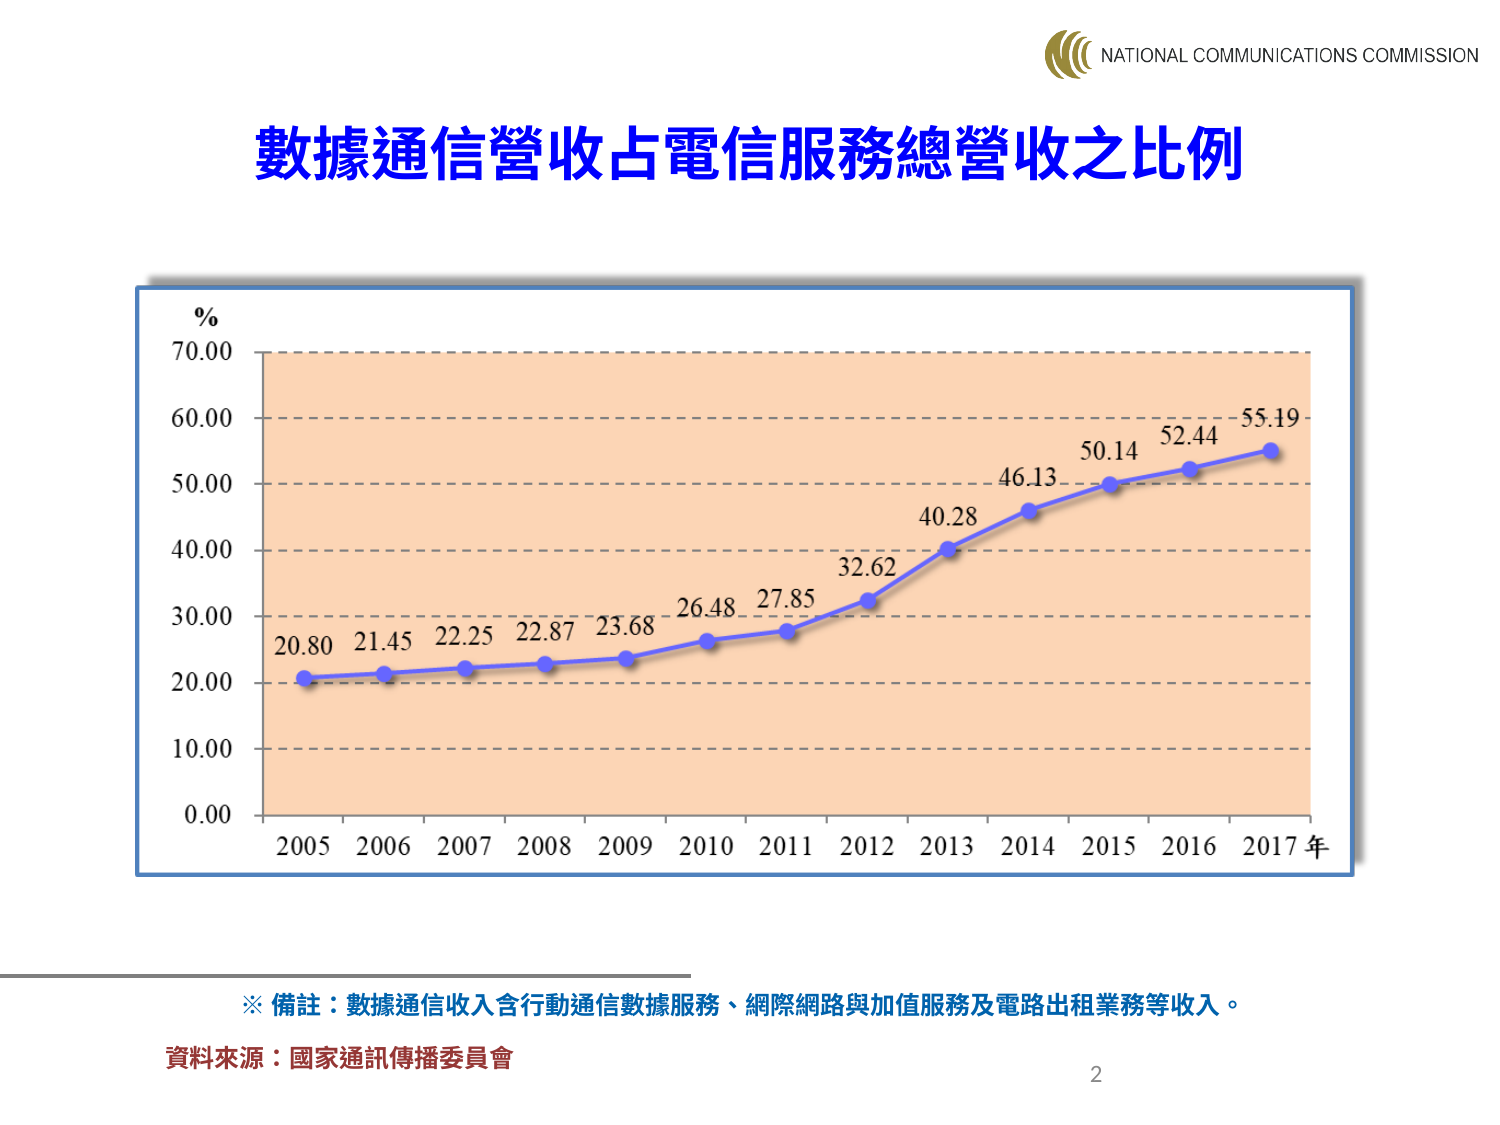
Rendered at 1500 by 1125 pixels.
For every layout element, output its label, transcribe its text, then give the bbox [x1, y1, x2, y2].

text_box 數據通信營收占電信服務總營收之比例 [0, 90, 1500, 216]
text_box 2 [1074, 1042, 1426, 1103]
text_box 資料來源：國家通訊傳播委員會 [0, 1035, 703, 1081]
text_box ※備註：數據通信收入含行動通信數據服務、網際網路與加值服務及電路出租業務等收入。 [0, 975, 1424, 1028]
picture [135, 267, 1373, 877]
picture [1045, 30, 1479, 79]
